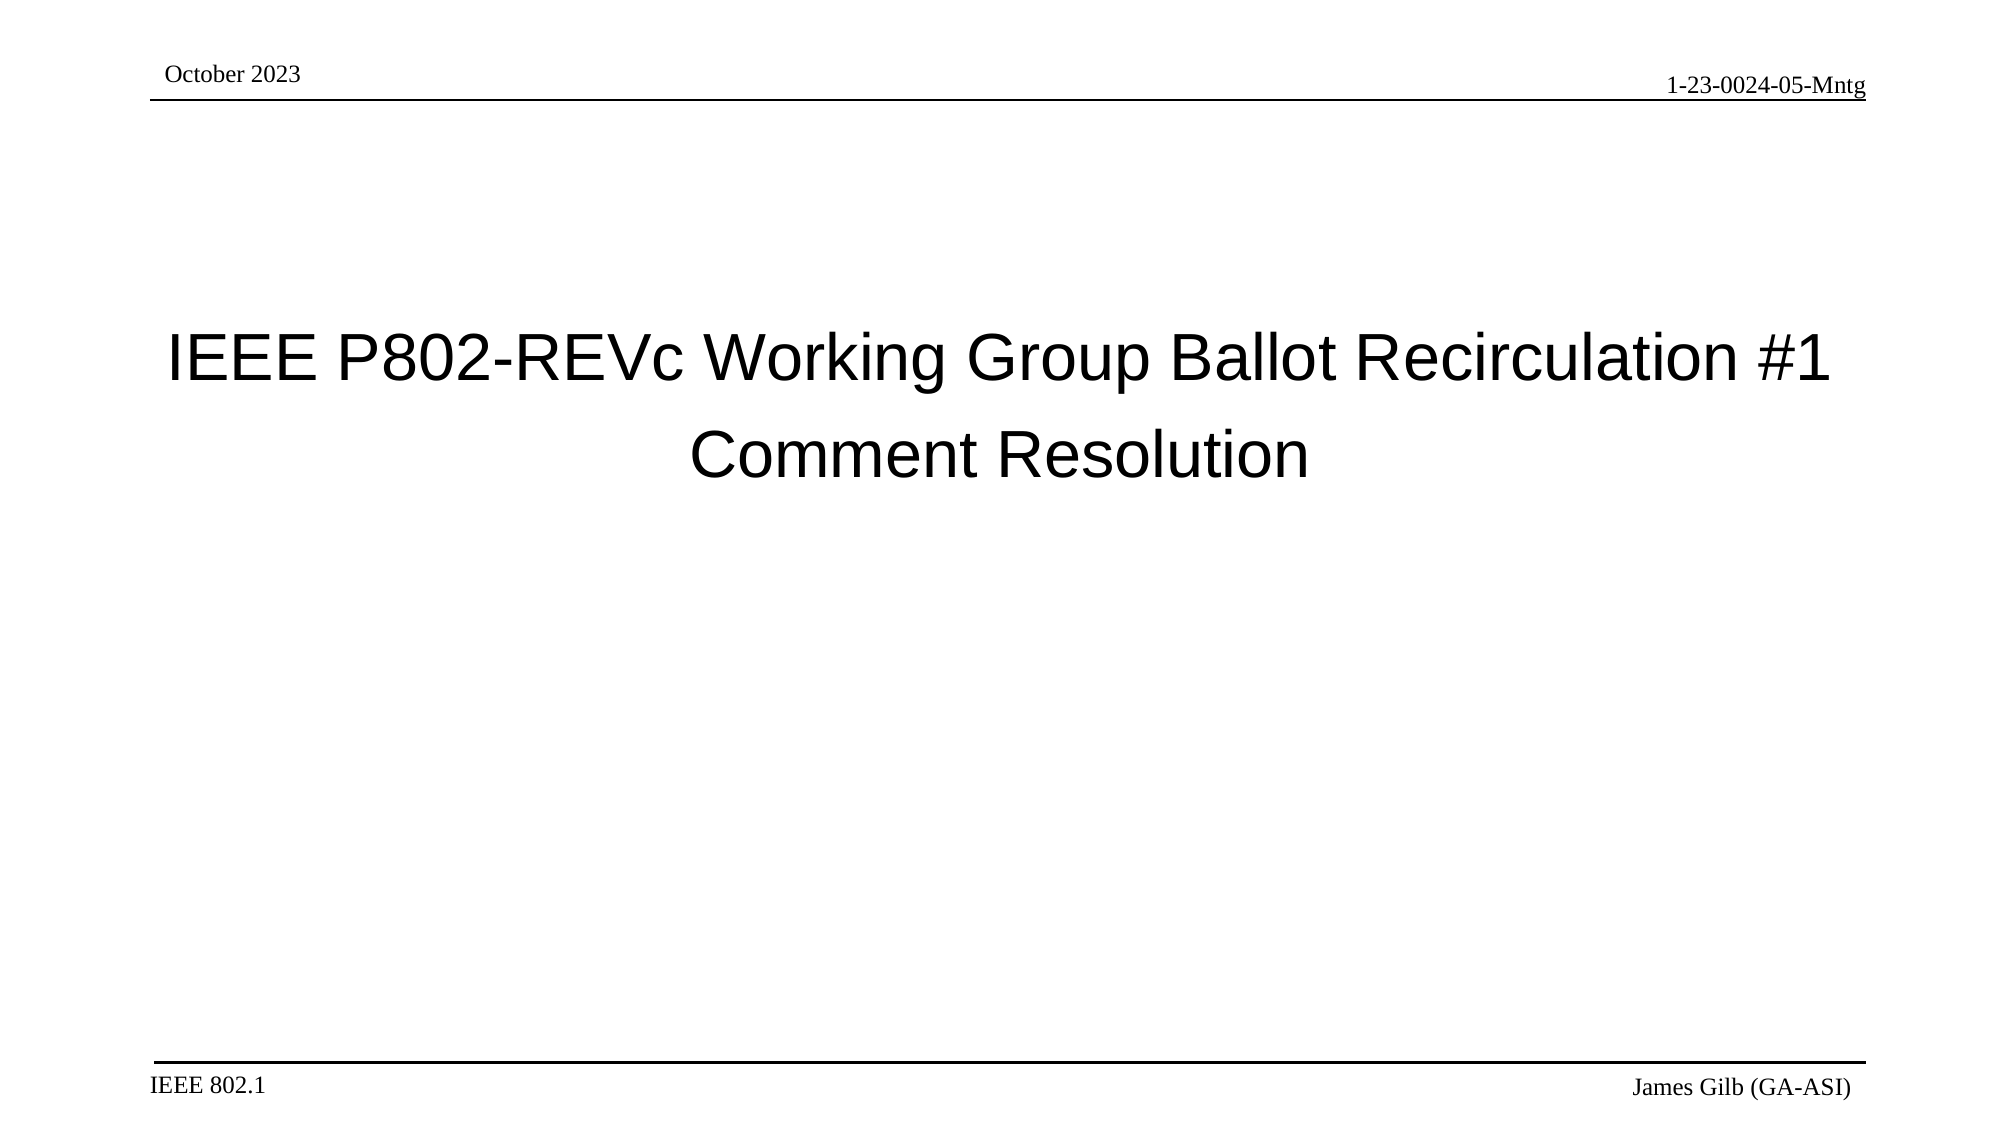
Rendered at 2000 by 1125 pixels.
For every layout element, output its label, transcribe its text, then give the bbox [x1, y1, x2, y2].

subtitle IEEE P802-REVc Working Group Ballot Recirculation #1 Comment Resolution [125, 112, 1876, 693]
